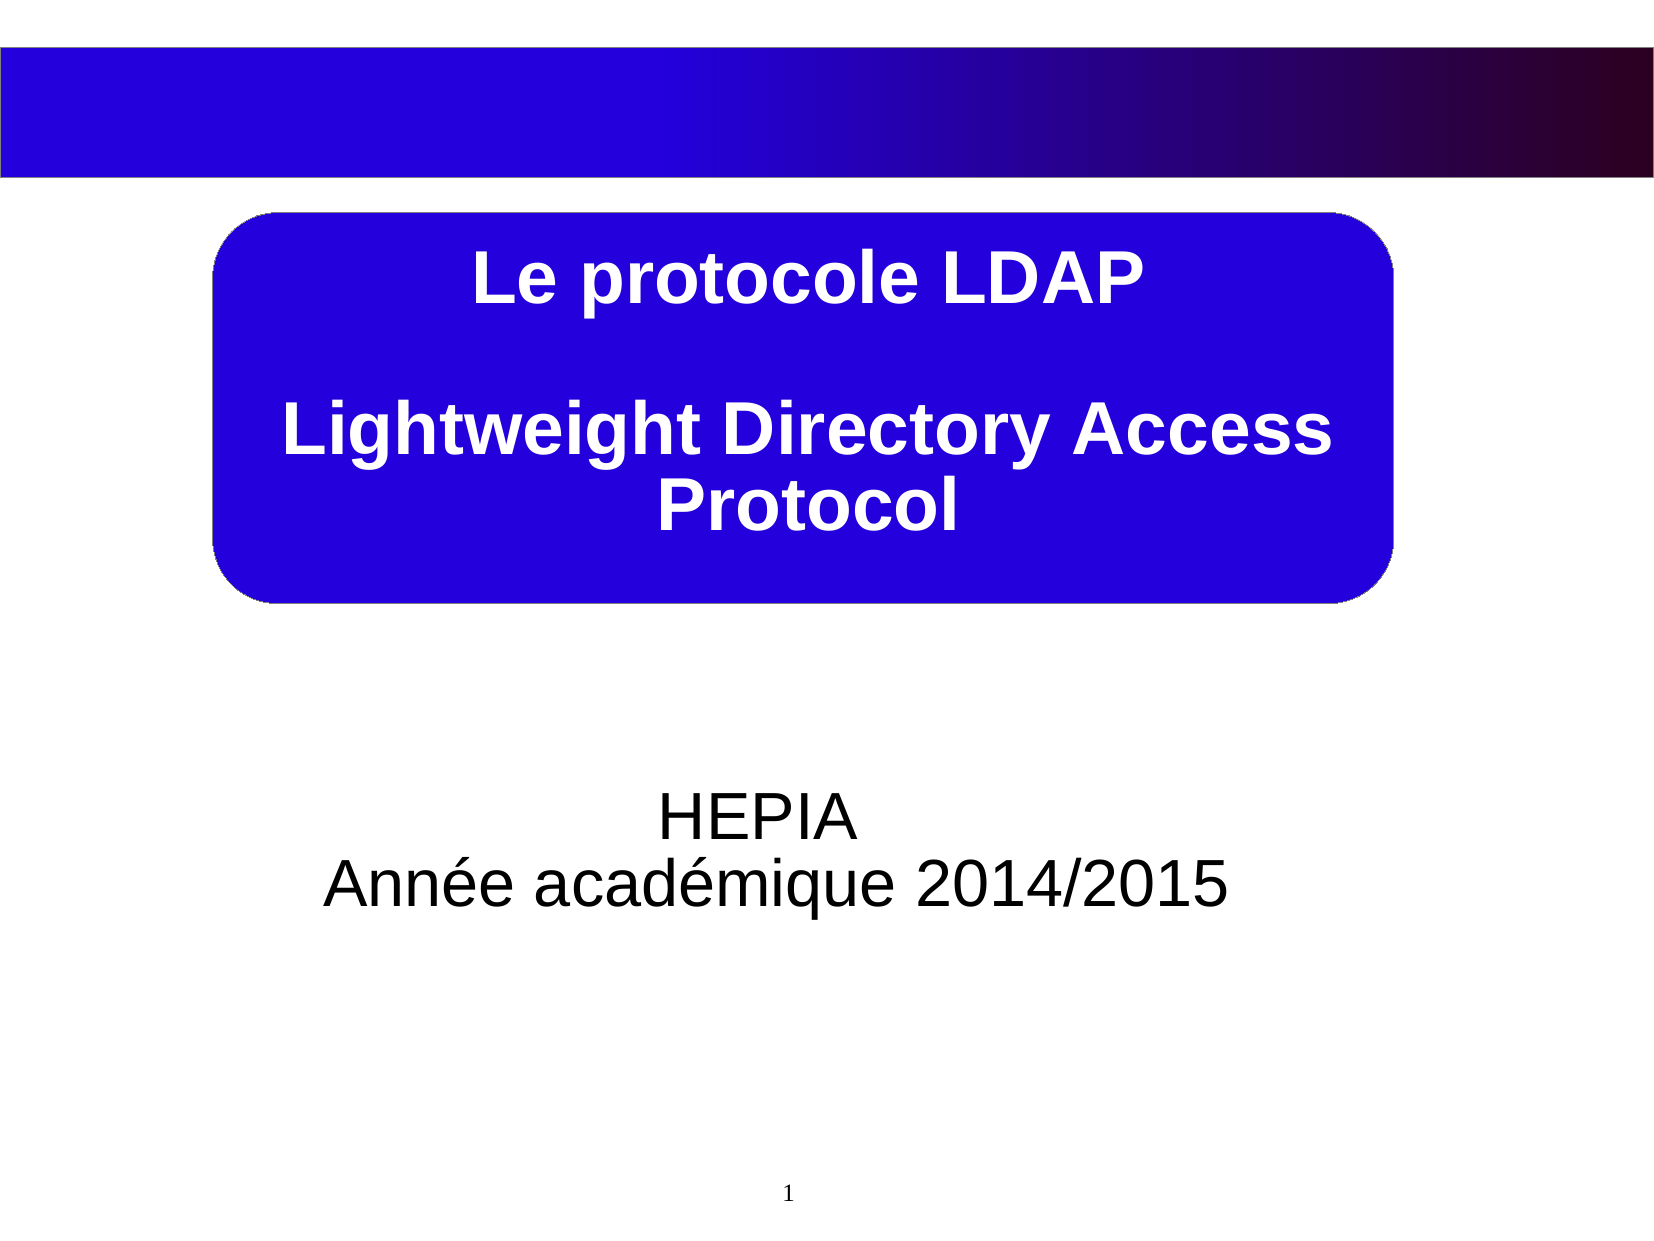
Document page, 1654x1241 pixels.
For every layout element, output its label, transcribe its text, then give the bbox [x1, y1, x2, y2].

text_box Le protocole LDAP Lightweight Directory Access Protocol [140, 259, 1477, 604]
text_box [215, 212, 1391, 259]
list HEPIA Année académique 2014/2015 [40, 705, 1454, 1241]
